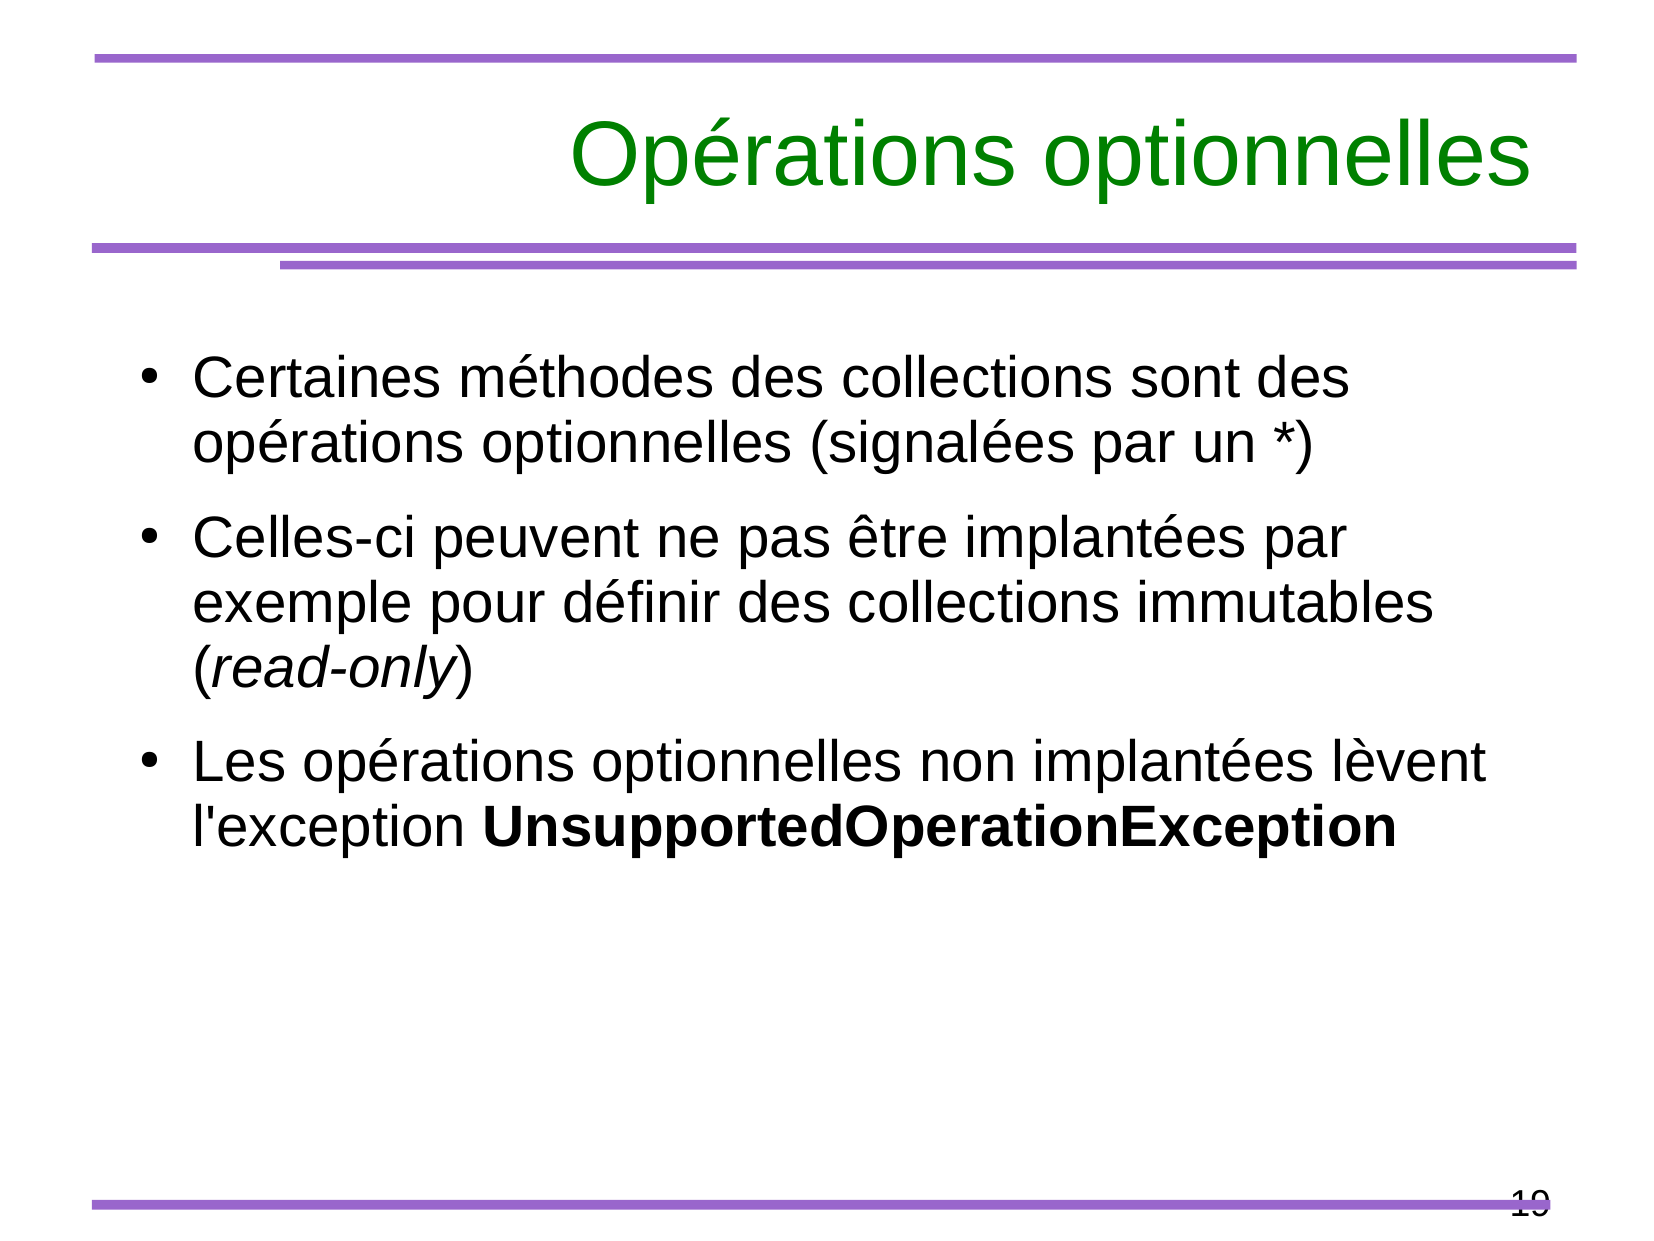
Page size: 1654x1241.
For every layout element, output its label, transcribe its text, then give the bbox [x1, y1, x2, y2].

title Opérations optionnelles [121, 49, 1534, 257]
list Certaines méthodes des collections sont des opérations optionnelles (signalées par un *) Celles-ci peuvent ne pas être implantées par exemple pour définir des collections immutables (read-only) Les opérations optionnelles non implantées lèvent l'exception UnsupportedOperationException [121, 344, 1534, 1127]
